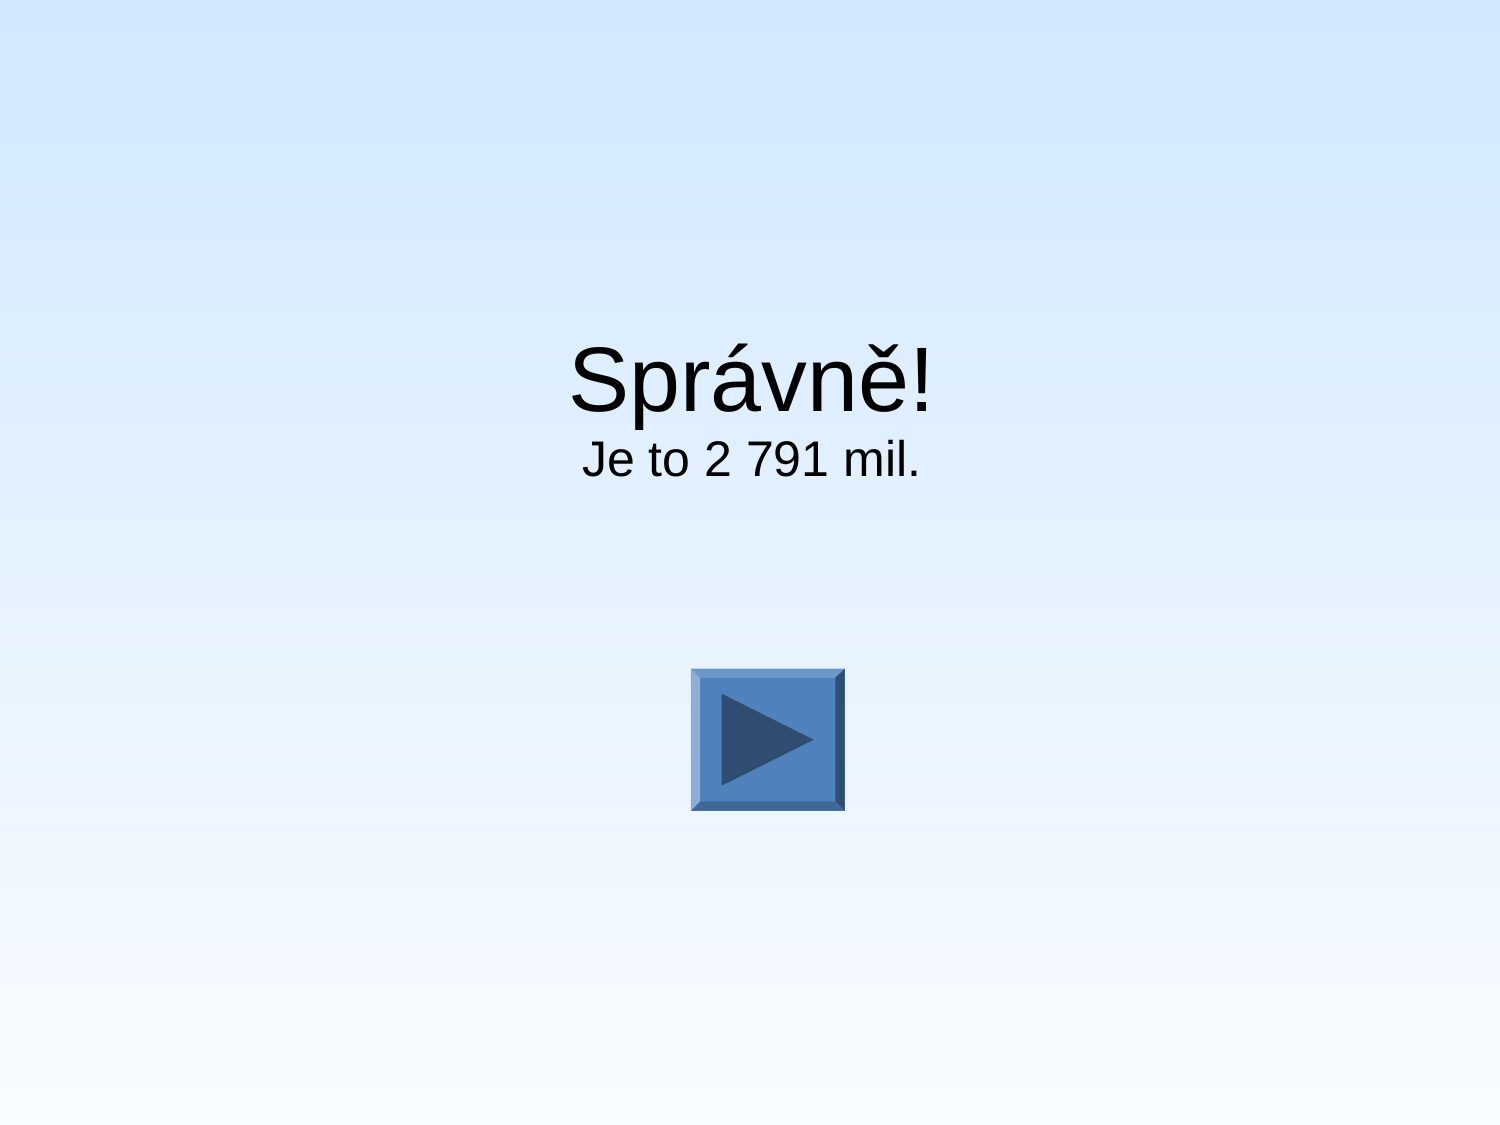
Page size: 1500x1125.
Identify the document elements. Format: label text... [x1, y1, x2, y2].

text_box [692, 668, 845, 811]
title Správně! Je to 2 791 mil. [76, 314, 1427, 502]
